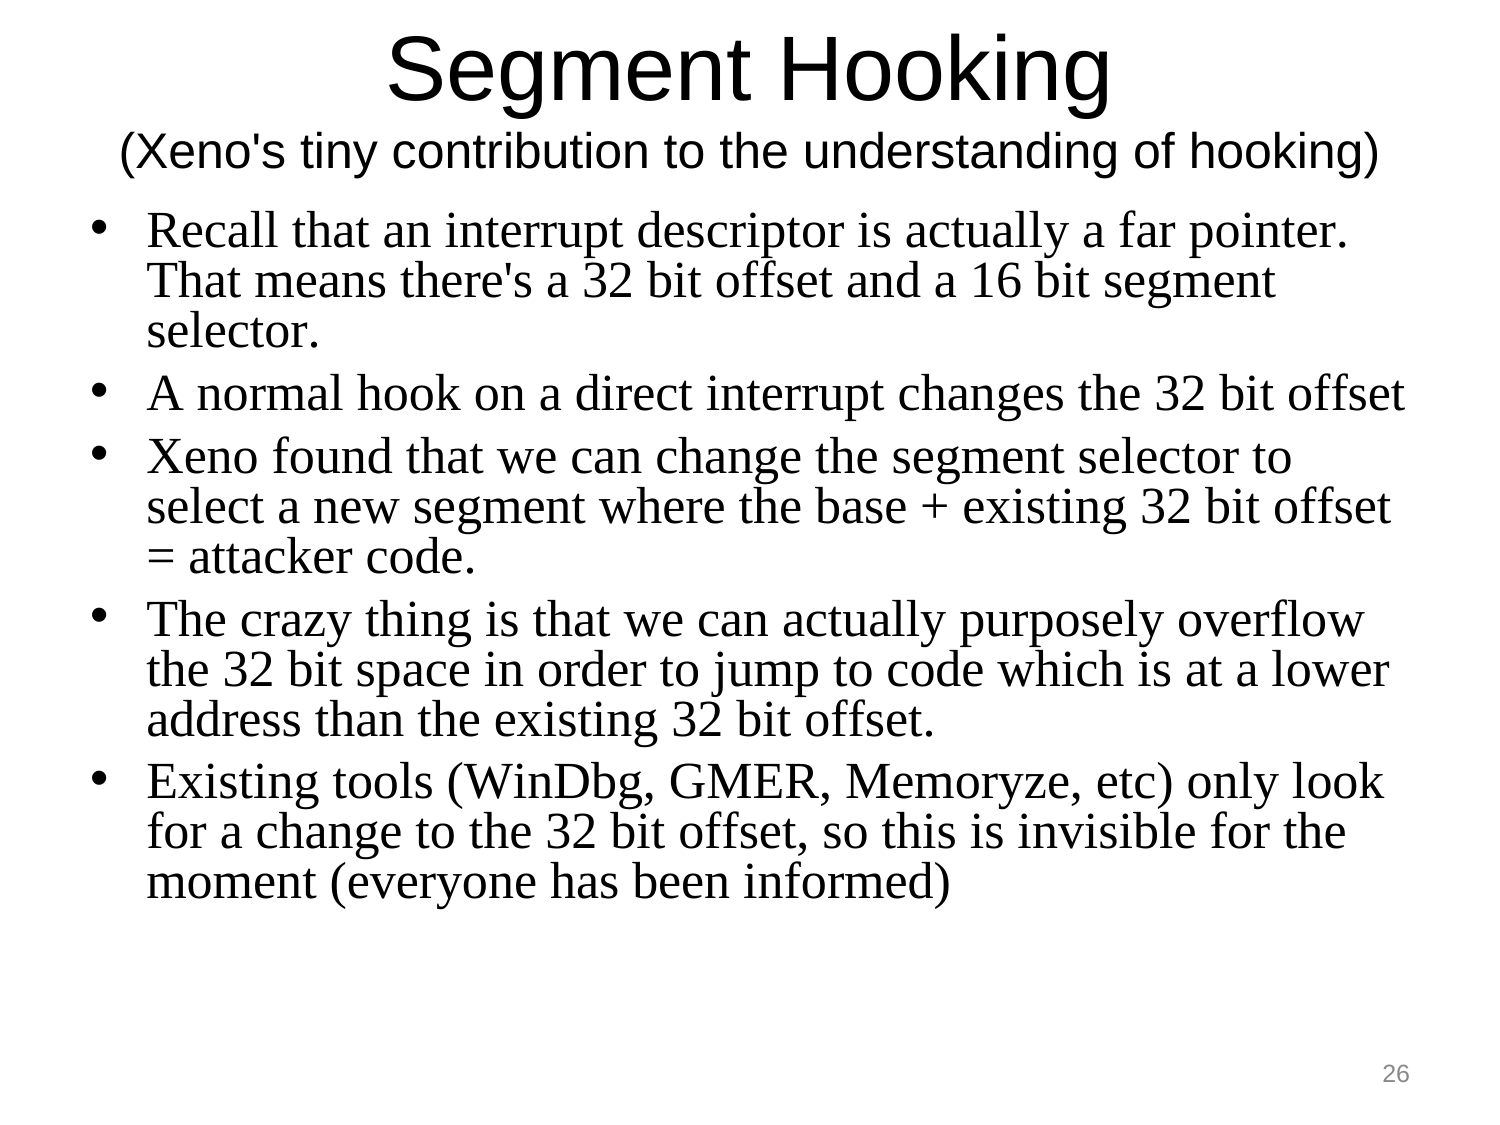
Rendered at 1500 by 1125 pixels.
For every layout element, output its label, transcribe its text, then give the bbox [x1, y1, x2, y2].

list Recall that an interrupt descriptor is actually a far pointer. That means there's a 32 bit offset and a 16 bit segment selector. A normal hook on a direct interrupt changes the 32 bit offset Xeno found that we can change the segment selector to select a new segment where the base + existing 32 bit offset = attacker code. The crazy thing is that we can actually purposely overflow the 32 bit space in order to jump to code which is at a lower address than the existing 32 bit offset. Existing tools (WinDbg, GMER, Memoryze, etc) only look for a change to the 32 bit offset, so this is invisible for the moment (everyone has been informed) [75, 200, 1426, 1006]
text_box <number> [1074, 1042, 1426, 1103]
title Segment Hooking (Xeno's tiny contribution to the understanding of hooking) [0, 0, 1500, 188]
